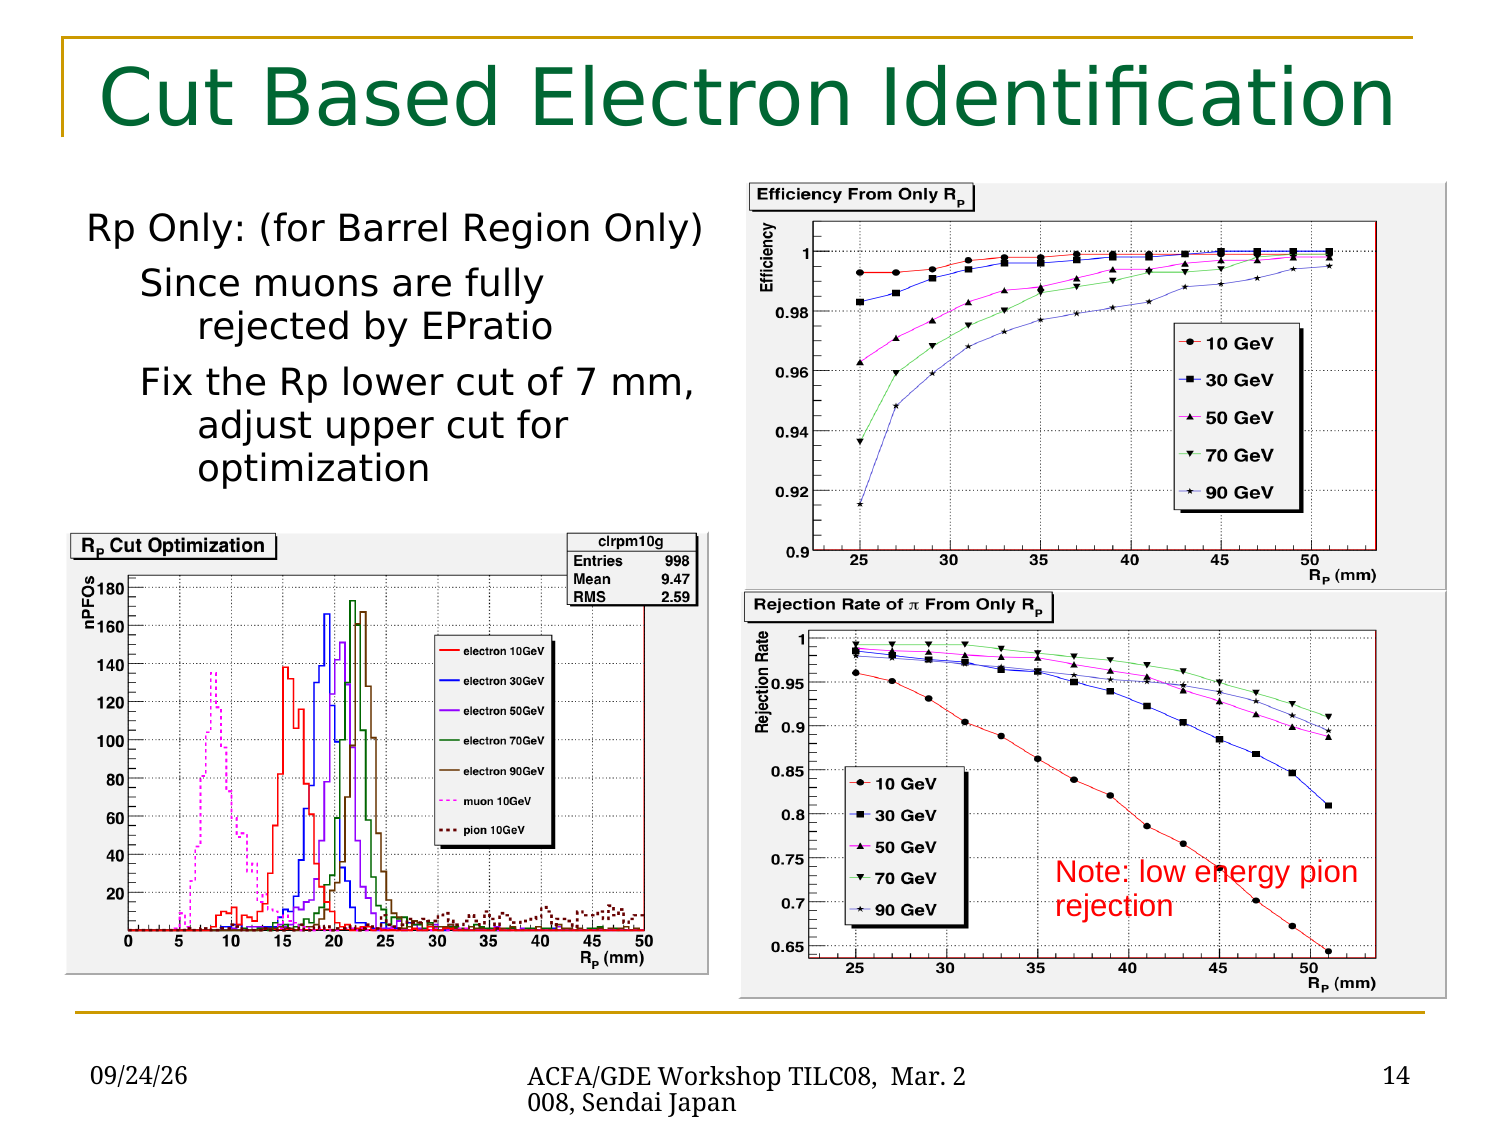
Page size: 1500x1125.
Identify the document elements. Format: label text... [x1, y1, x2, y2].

title Cut Based Electron Identification [98, 11, 1449, 184]
text_box Note: low energy pion rejection [1040, 846, 1395, 935]
picture [738, 181, 1447, 999]
picture [64, 531, 709, 975]
list Rp Only: (for Barrel Region Only) Since muons are fully rejected by EPratio Fix the Rp lower cut of 7 mm, adjust upper cut for optimization [29, 206, 709, 535]
